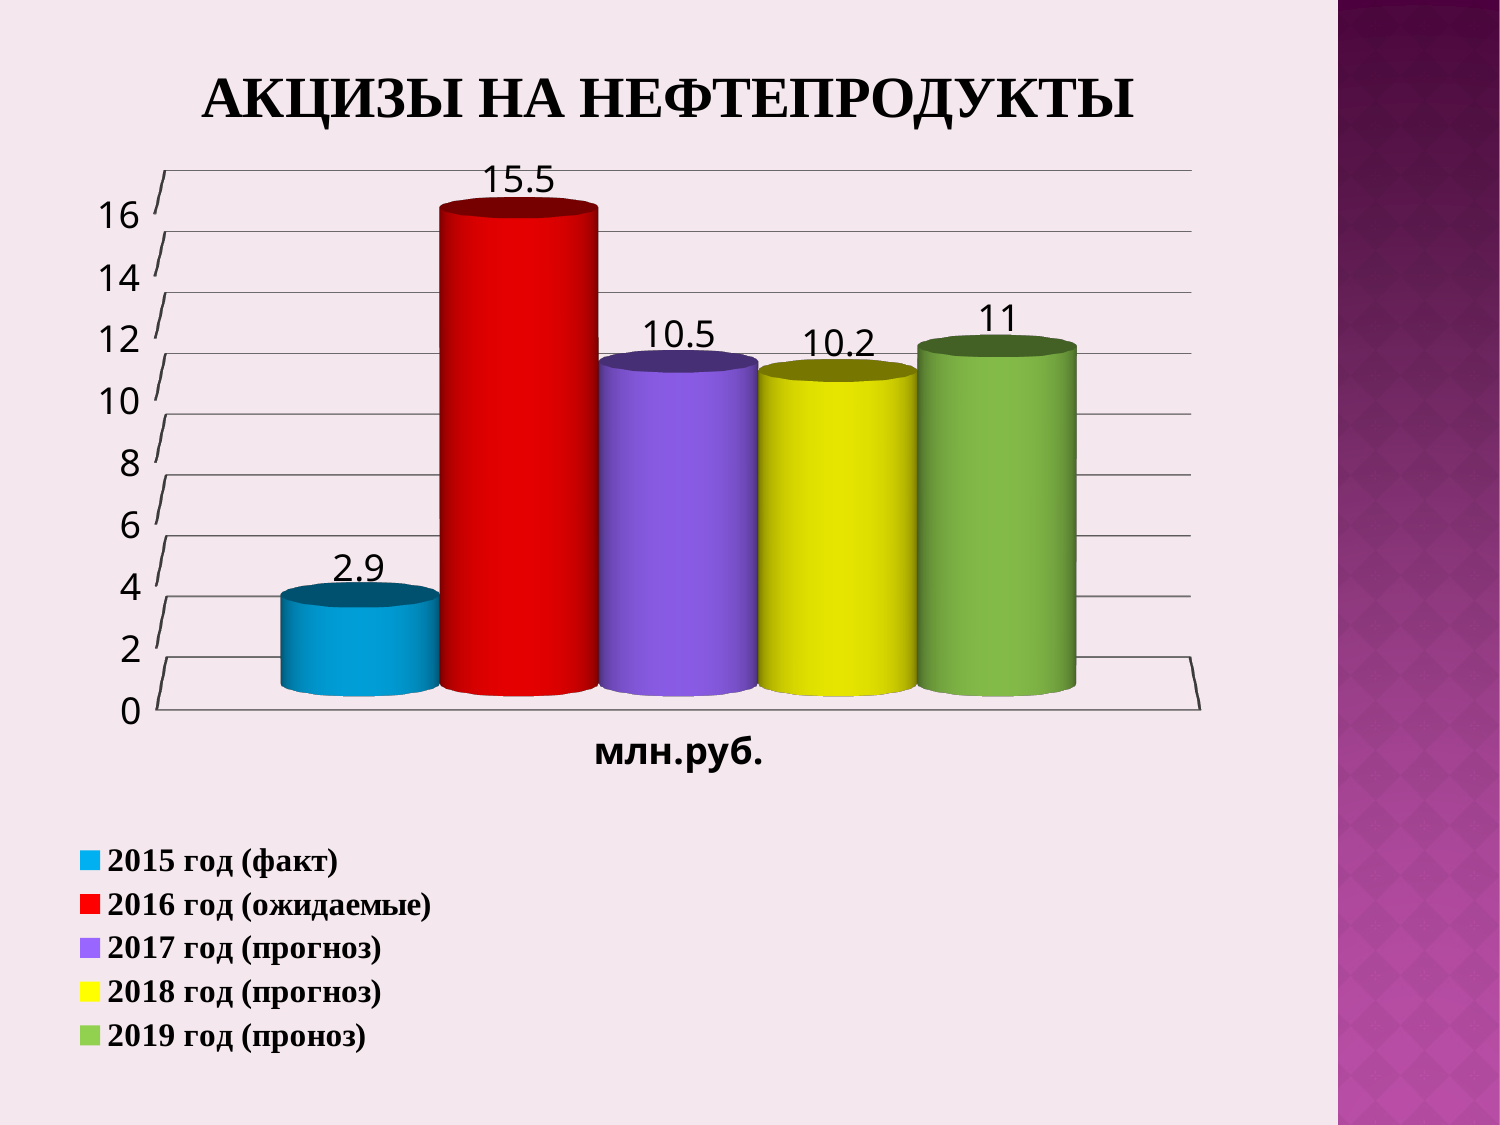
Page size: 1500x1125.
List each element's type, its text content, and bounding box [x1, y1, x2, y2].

chart [46, 152, 1314, 1079]
title Акцизы на нефтепродукты [0, 35, 1336, 129]
